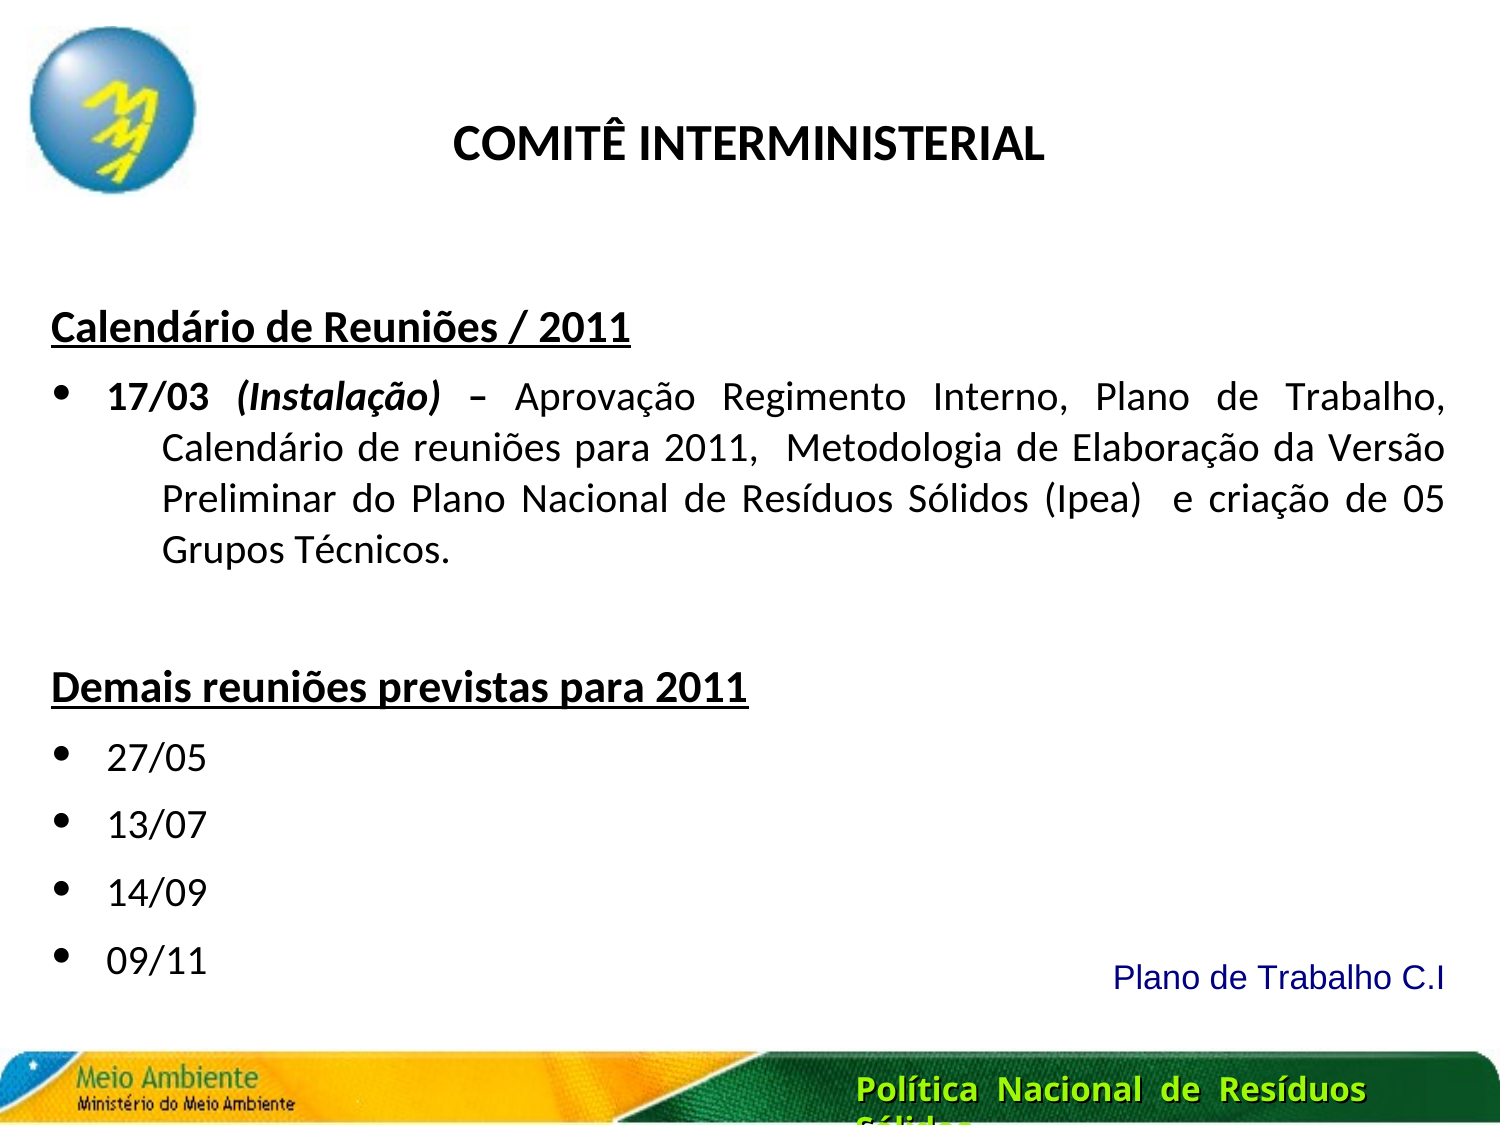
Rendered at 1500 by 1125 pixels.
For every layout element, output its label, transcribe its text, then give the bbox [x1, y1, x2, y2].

list Calendário de Reuniões / 2011 17/03 (Instalação) – Aprovação Regimento Interno, Plano de Trabalho, Calendário de reuniões para 2011, Metodologia de Elaboração da Versão Preliminar do Plano Nacional de Resíduos Sólidos (Ipea) e criação de 05 Grupos Técnicos. Demais reuniões previstas para 2011 27/05 13/07 14/09 09/11 [50, 295, 1447, 1034]
text_box Plano de Trabalho C.I [1098, 953, 1500, 1018]
picture [29, 1060, 39, 1071]
title COMITÊ INTERMINISTERIAL [75, 44, 1425, 233]
picture [0, 1048, 1500, 1125]
picture [26, 26, 202, 197]
